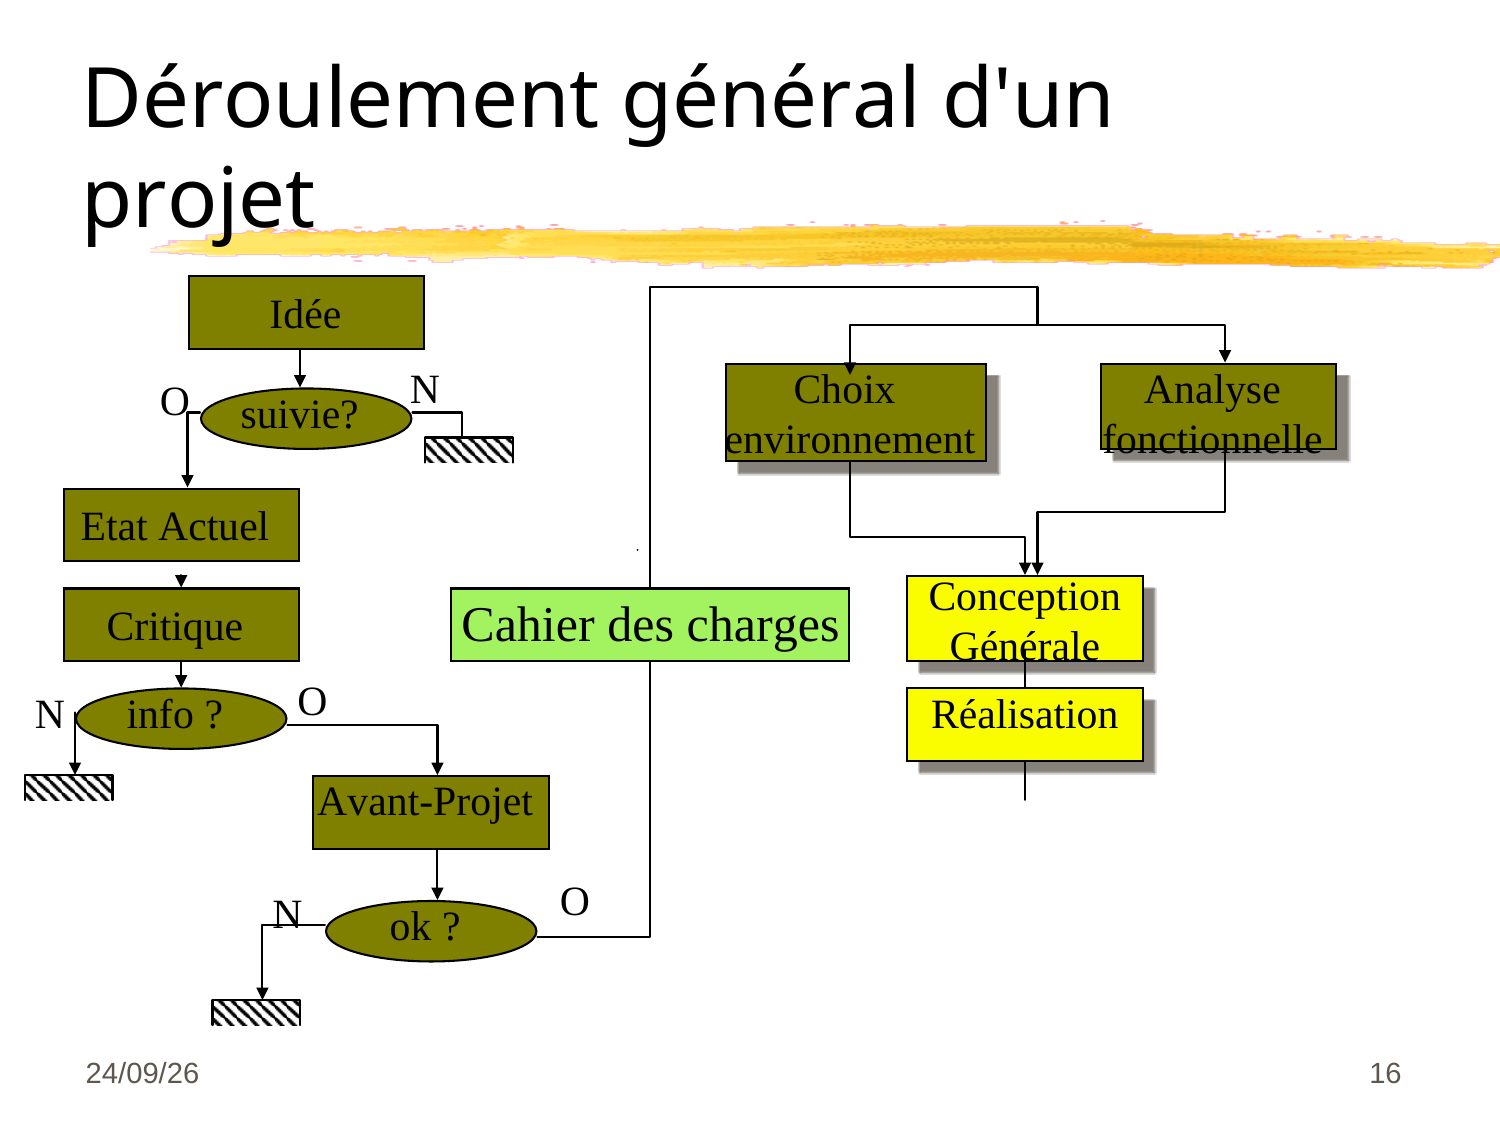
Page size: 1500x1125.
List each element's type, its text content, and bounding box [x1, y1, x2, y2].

text_box O [144, 366, 205, 432]
text_box [325, 905, 374, 957]
text_box Conception Générale [912, 561, 1137, 677]
text_box [63, 488, 299, 562]
text_box Analyse fonctionnelle [1087, 354, 1338, 469]
text_box Idée [254, 279, 357, 344]
text_box [212, 1000, 300, 1025]
text_box [188, 275, 424, 349]
text_box [374, 395, 412, 442]
text_box Choix environnement [709, 354, 991, 469]
text_box [205, 399, 225, 438]
title Déroulement général d'un projet [66, 37, 1342, 225]
text_box O [282, 666, 343, 732]
text_box N [19, 679, 80, 744]
text_box Réalisation [916, 679, 1134, 744]
picture [150, 215, 1500, 279]
text_box [248, 444, 364, 449]
text_box Cahier des charges [446, 584, 855, 659]
text_box [80, 696, 111, 742]
text_box Etat Actuel [65, 491, 285, 557]
text_box Avant-Projet [302, 766, 549, 832]
text_box [313, 832, 549, 849]
text_box 20/01/15 [70, 1021, 384, 1097]
text_box <numéro> [1104, 1021, 1417, 1097]
text_box [425, 437, 513, 463]
text_box Critique [91, 591, 259, 657]
text_box [376, 903, 537, 962]
text_box [907, 575, 912, 662]
text_box [1137, 575, 1143, 662]
text_box N [394, 354, 455, 419]
text_box suivie? [225, 379, 374, 444]
text_box [25, 775, 113, 800]
text_box [63, 588, 299, 662]
text_box N [257, 879, 318, 944]
text_box info ? [111, 679, 239, 744]
text_box ok ? [374, 891, 476, 957]
text_box O [544, 866, 605, 932]
text_box [123, 693, 282, 749]
text_box [907, 688, 1143, 762]
